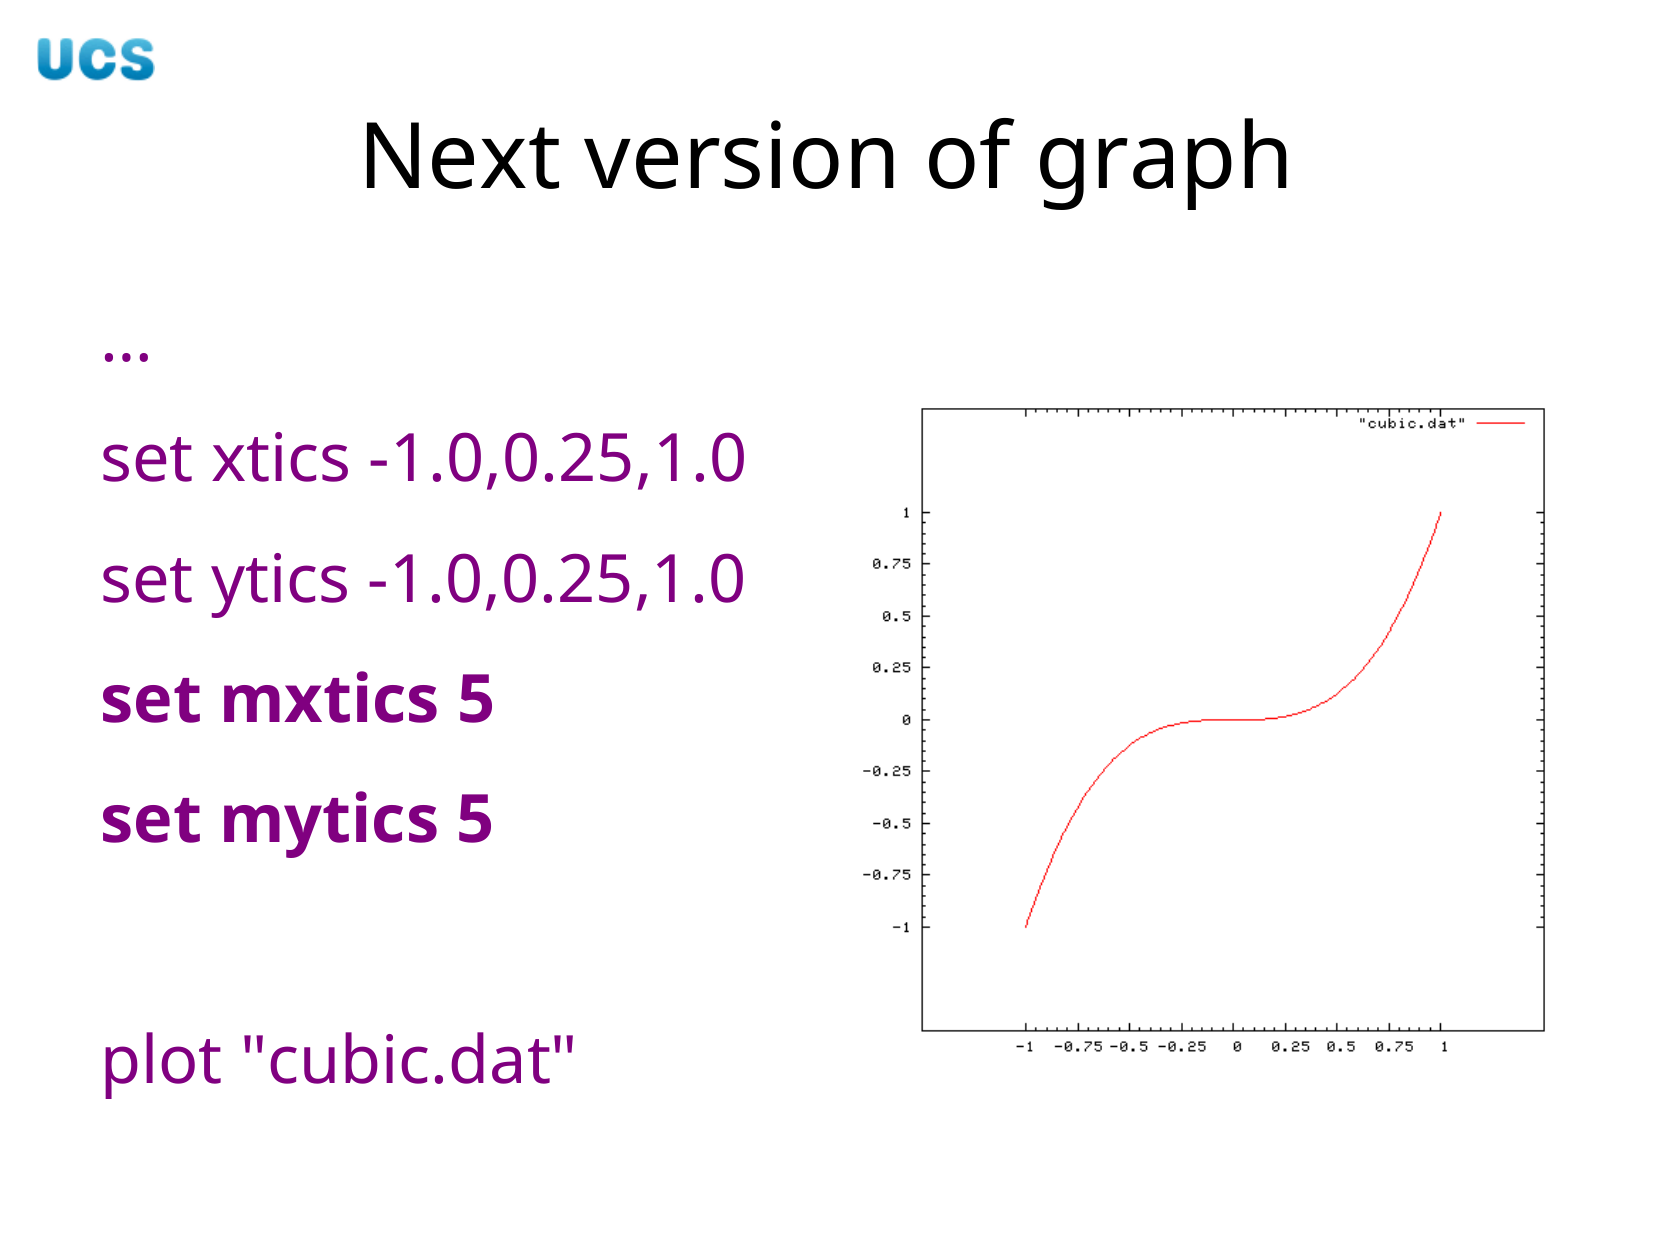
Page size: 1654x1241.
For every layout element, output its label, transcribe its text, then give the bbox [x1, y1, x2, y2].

list … set xtics -1.0,0.25,1.0 set ytics -1.0,0.25,1.0 set mxtics 5 set mytics 5 plot "cubic.dat" [82, 290, 809, 1109]
picture [37, 37, 155, 82]
title Next version of graph [82, 49, 1571, 257]
picture [845, 336, 1572, 1063]
